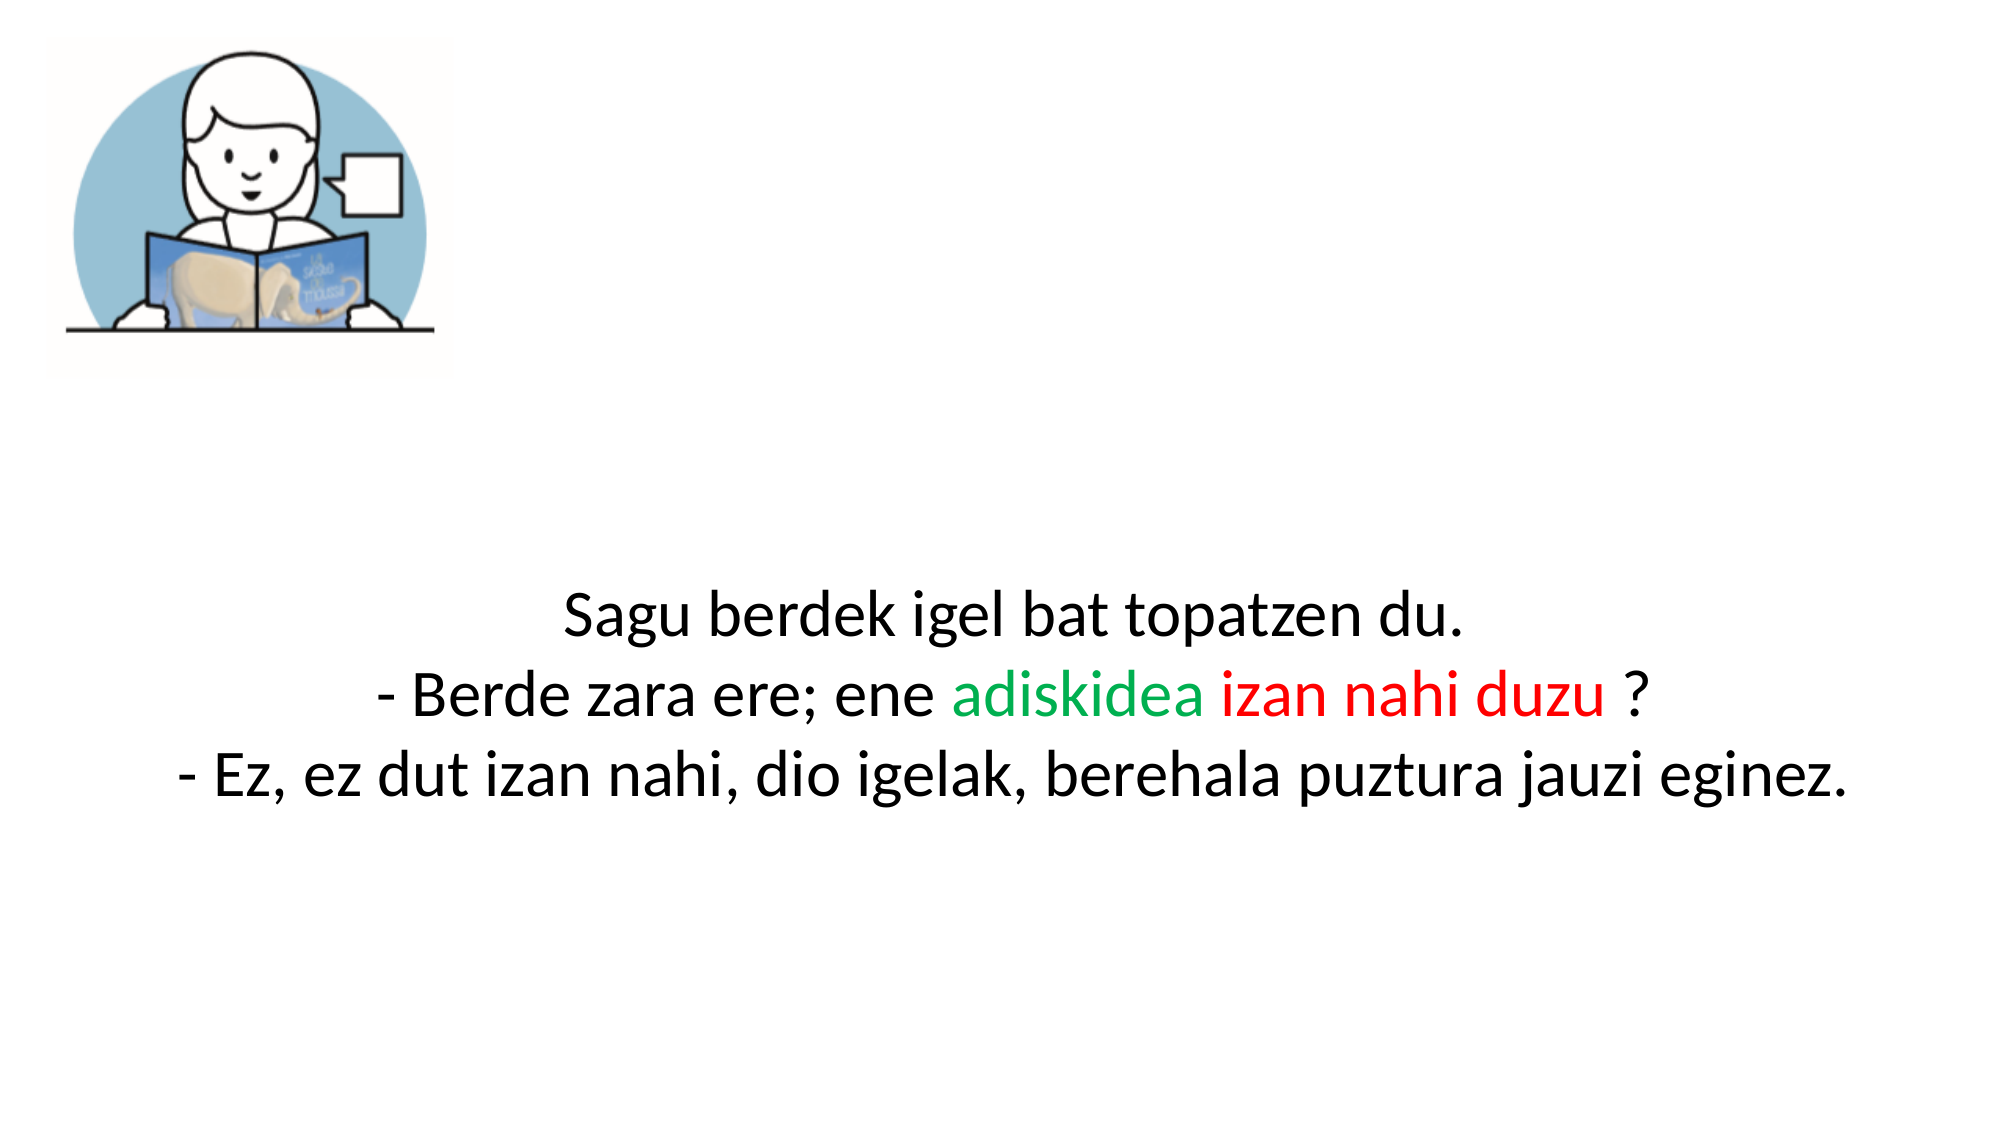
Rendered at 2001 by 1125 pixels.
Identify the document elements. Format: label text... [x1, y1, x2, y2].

text_box Sagu berdek igel bat topatzen du. - Berde zara ere; ene adiskidea izan nahi duzu ? - Ez, ez dut izan nahi, dio igelak, berehala puztura jauzi eginez. [157, 562, 1872, 818]
picture [35, 37, 455, 380]
